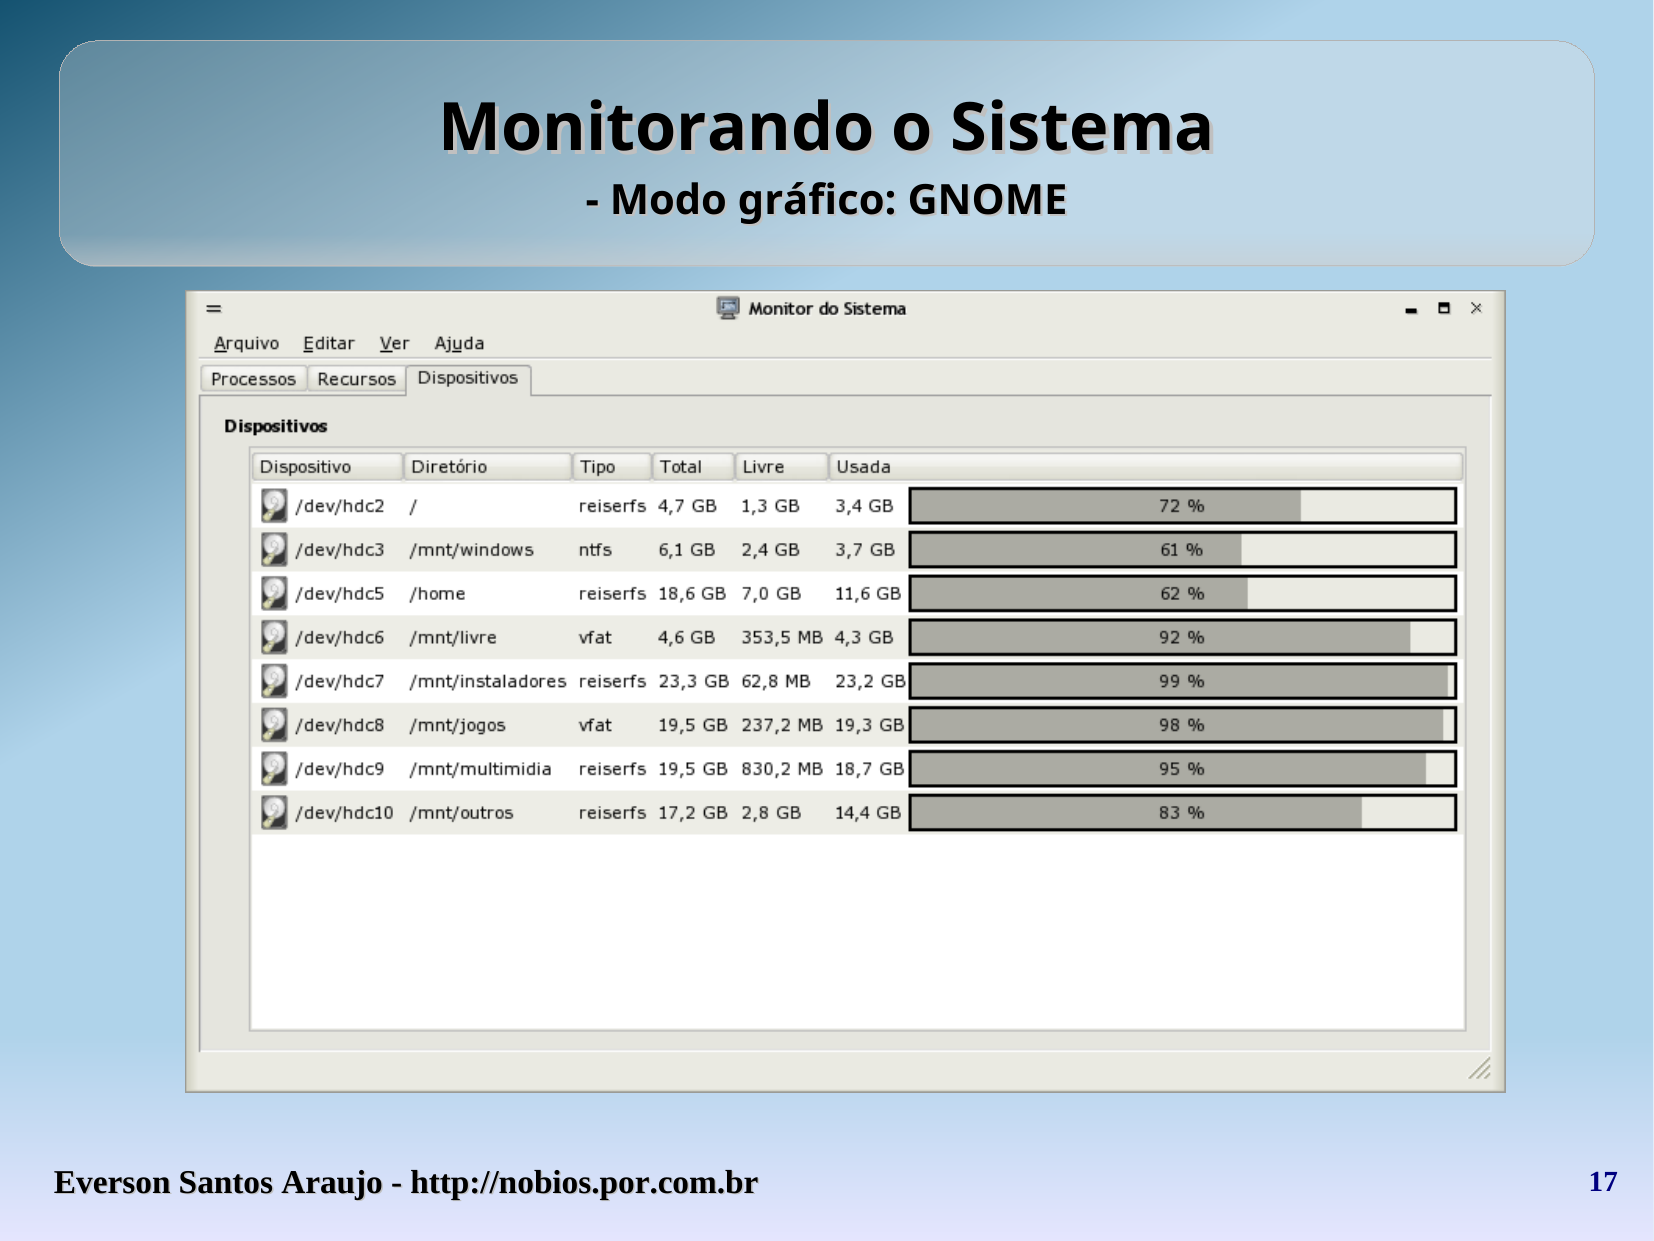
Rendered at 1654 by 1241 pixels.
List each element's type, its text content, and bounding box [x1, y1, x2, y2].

title Monitorando o Sistema - Modo gráfico: GNOME [82, 49, 1571, 257]
picture [185, 290, 1506, 1093]
